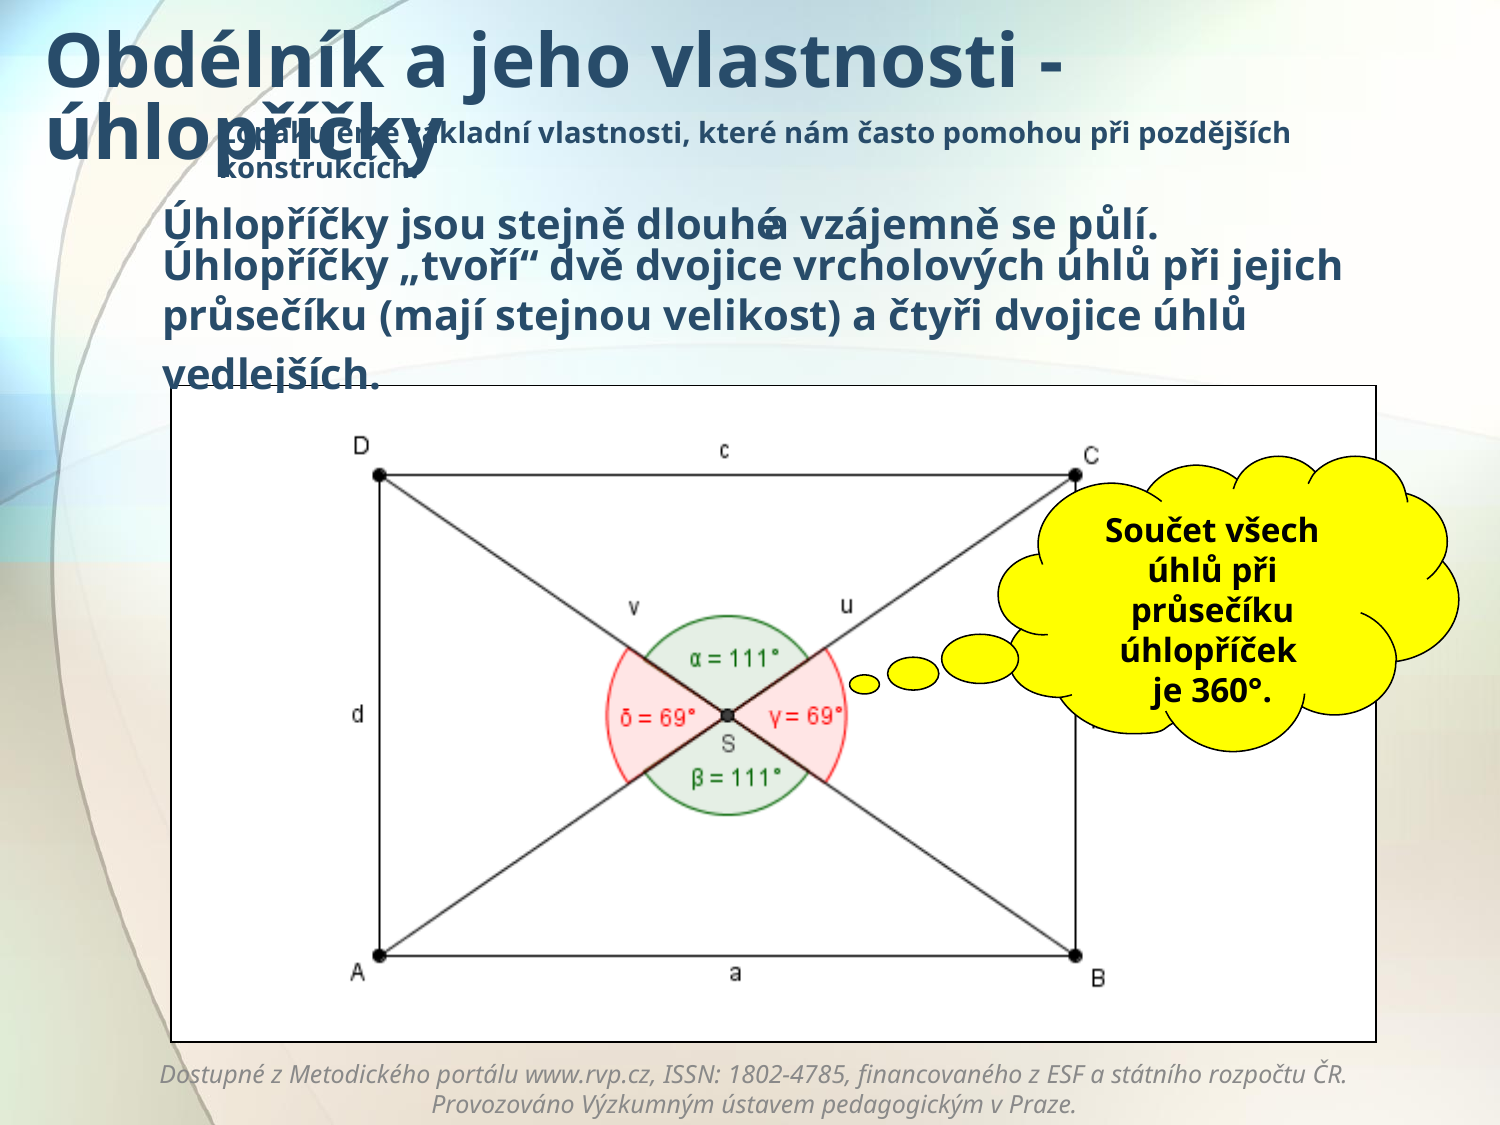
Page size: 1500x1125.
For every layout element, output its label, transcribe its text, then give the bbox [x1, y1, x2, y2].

text_box Zopakujeme základní vlastnosti, které nám často pomohou při pozdějších konstrukcích. [204, 101, 1480, 197]
text_box Součet všech úhlů při průsečíku úhlopříček je 360°. [941, 456, 1459, 752]
title Obdélník a jeho vlastnosti - úhlopříčky [29, 50, 1424, 154]
picture [0, 0, 1500, 1125]
text_box Součet všech úhlů při průsečíku úhlopříček je 360°. [887, 657, 939, 691]
text_box Úhlopříčky jsou stejně dlouhé [147, 172, 750, 268]
text_box a vzájemně se půlí. [750, 197, 1353, 268]
text_box Úhlopříčky „tvoří“ dvě dvojice vrcholových úhlů při jejich průsečíku (mají stejnou velikost) a čtyři dvojice úhlů vedlejších. [147, 271, 1459, 367]
text_box [171, 385, 1377, 1042]
text_box [283, 385, 1377, 471]
